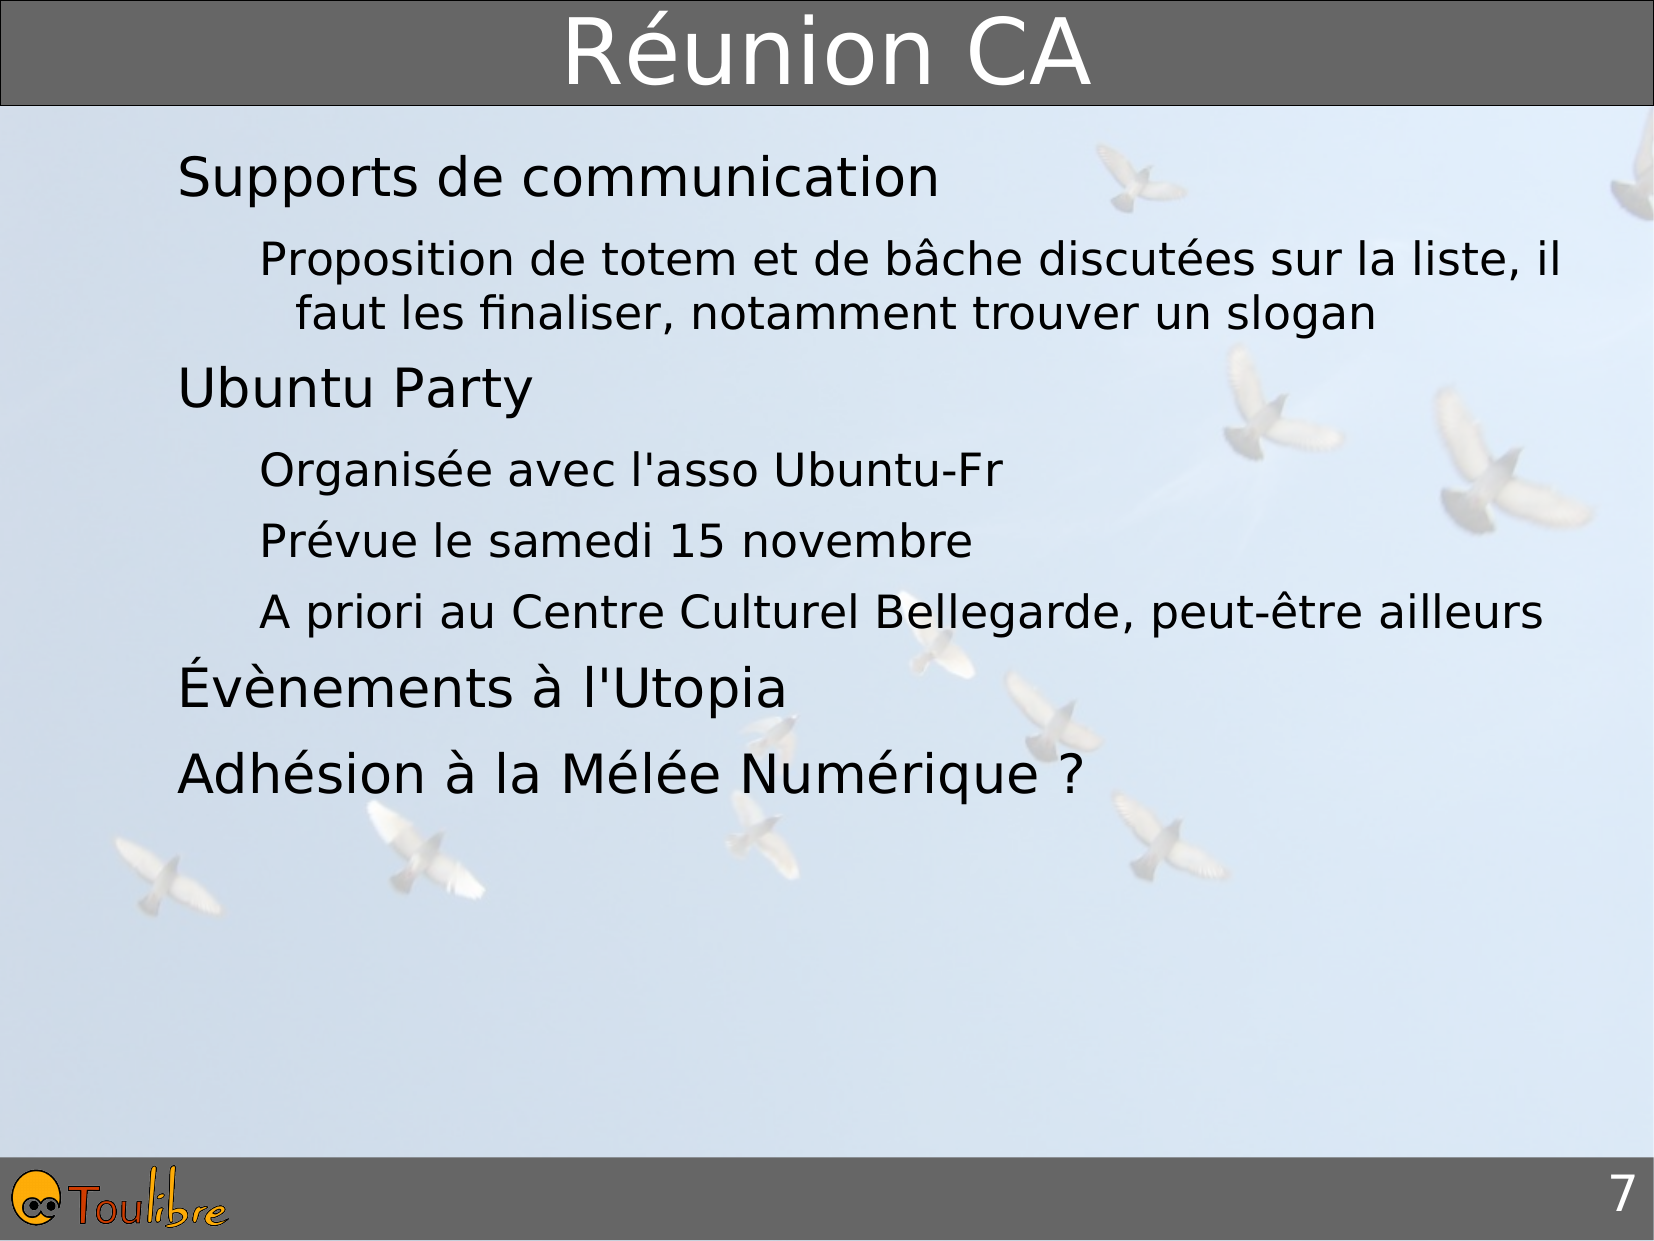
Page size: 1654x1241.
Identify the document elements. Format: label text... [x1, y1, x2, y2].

title Réunion CA [0, 0, 1654, 107]
picture [11, 1165, 229, 1228]
list Supports de communication Proposition de totem et de bâche discutées sur la liste, il faut les finaliser, notamment trouver un slogan Ubuntu Party Organisée avec l'asso Ubuntu-Fr Prévue le samedi 15 novembre A priori au Centre Culturel Bellegarde, peut-être ailleurs Évènements à l'Utopia Adhésion à la Mélée Numérique ? [82, 146, 1571, 1094]
